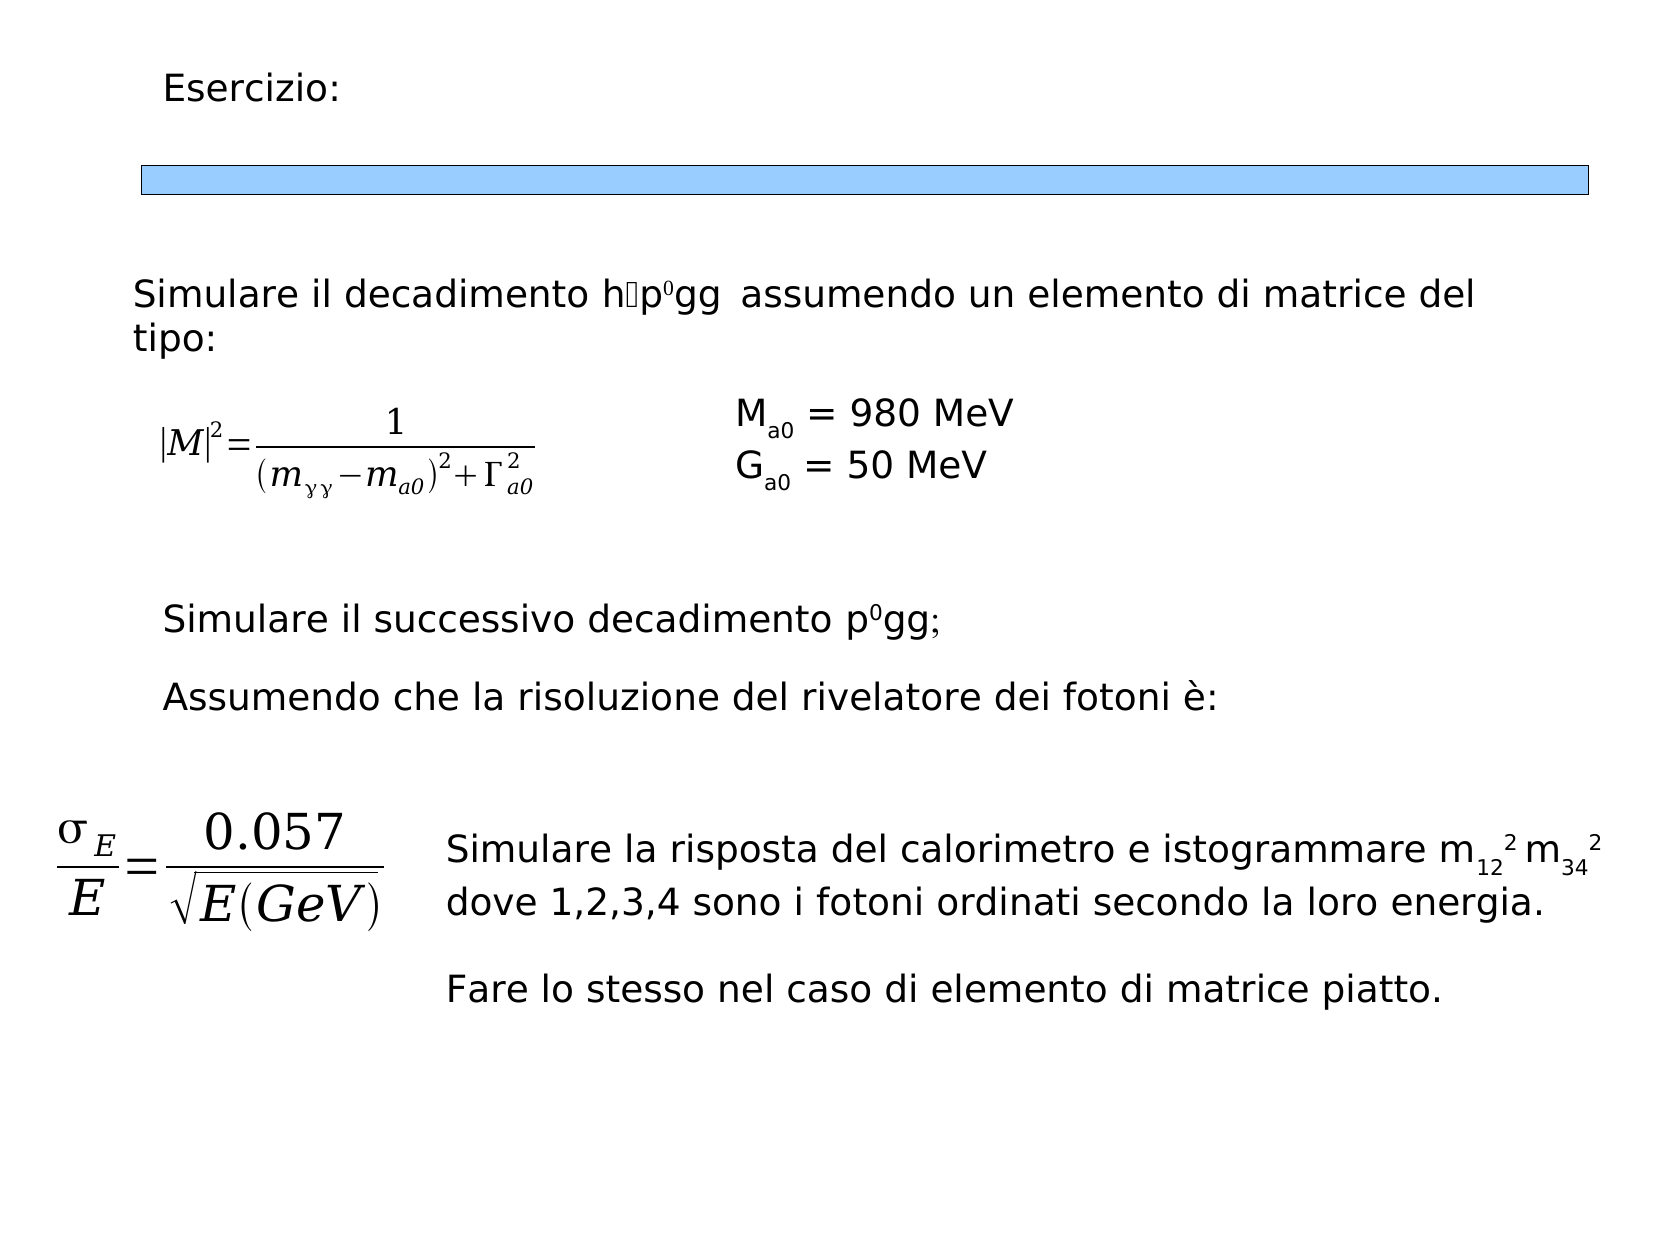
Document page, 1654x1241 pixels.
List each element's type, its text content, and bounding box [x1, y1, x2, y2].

chart [41, 797, 398, 934]
text_box Simulare la risposta del calorimetro e istogrammare m122 m342 dove 1,2,3,4 sono i fotoni ordinati secondo la loro energia. Fare lo stesso nel caso di elemento di matrice piatto. [431, 820, 1642, 1019]
text_box Simulare il successivo decadimento p0gg; Assumendo che la risoluzione del rivelatore dei fotoni è: [147, 590, 1595, 738]
chart [147, 401, 545, 502]
text_box Esercizio: [147, 59, 1123, 118]
text_box Ma0 = 980 MeV Ga0 = 50 MeV [720, 383, 1223, 503]
text_box Simulare il decadimento hp0gg assumendo un elemento di matrice del tipo: [118, 265, 1506, 371]
